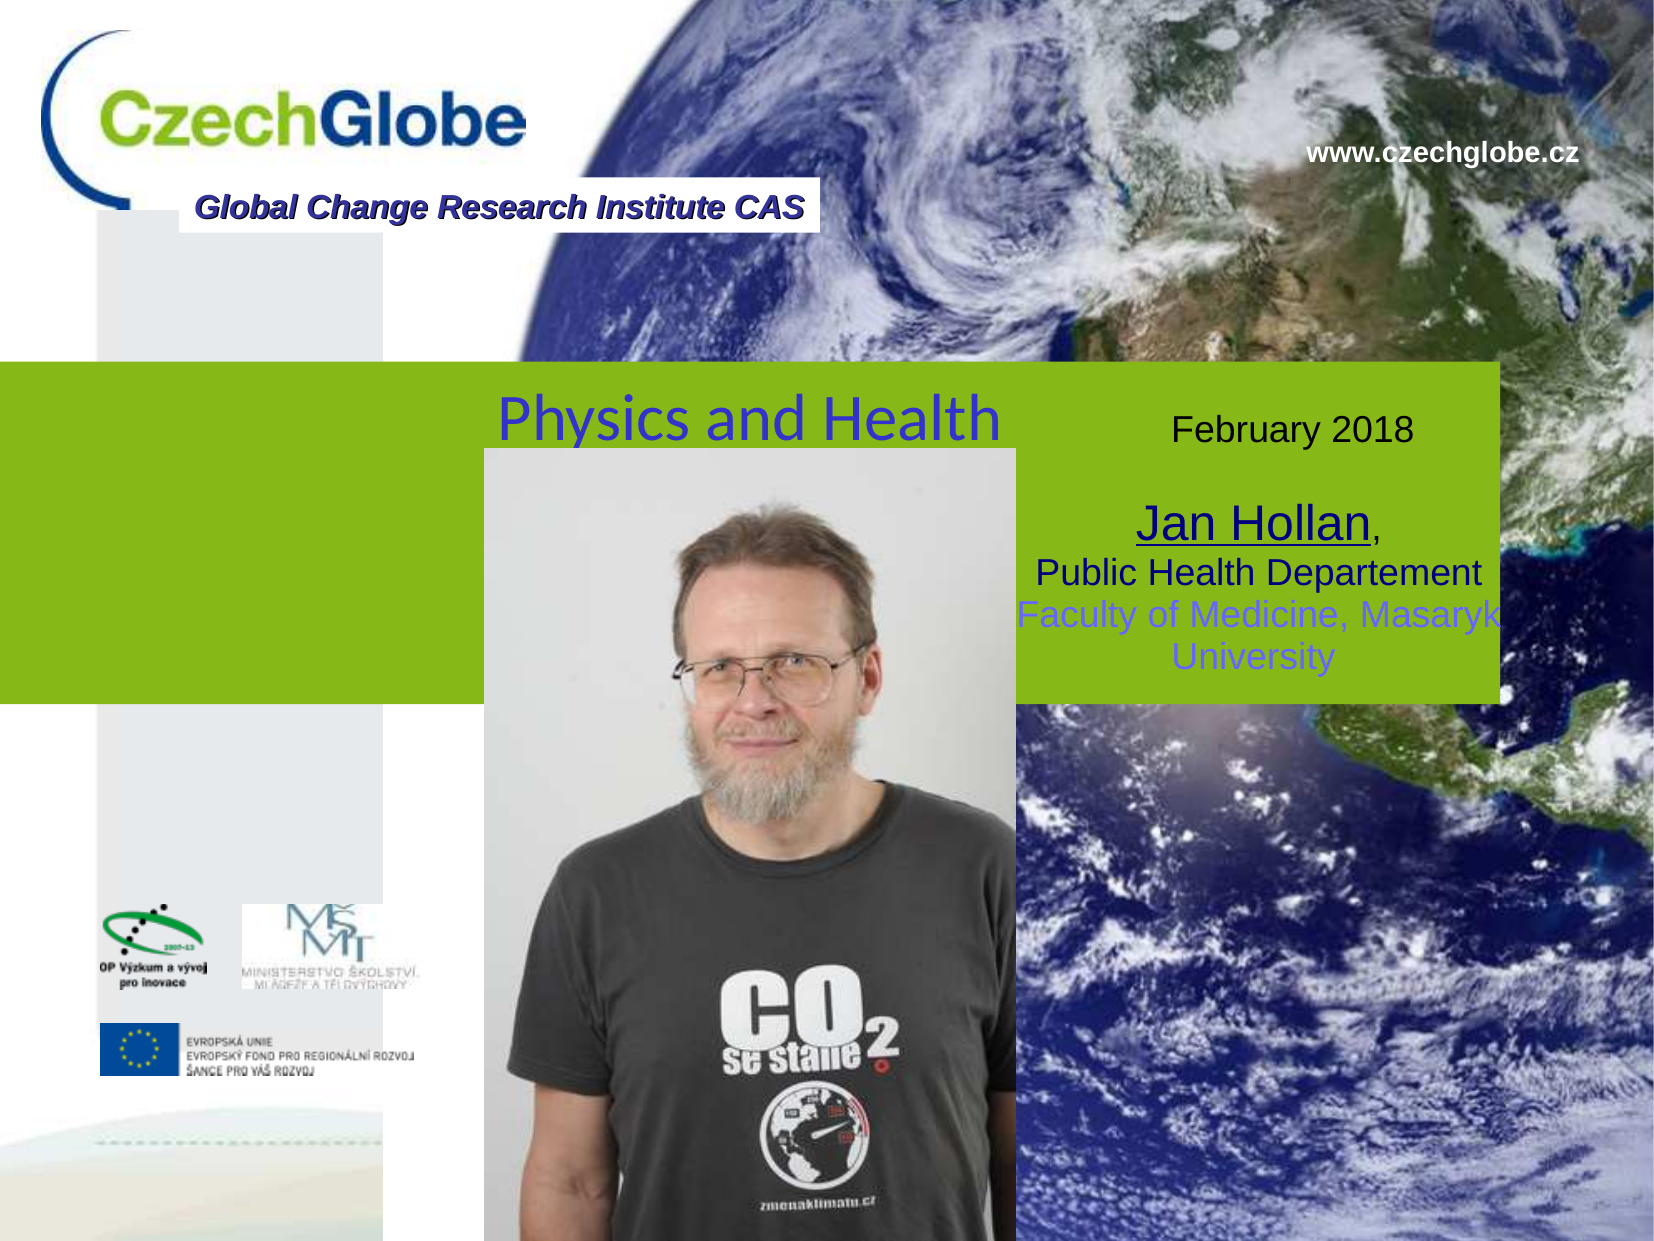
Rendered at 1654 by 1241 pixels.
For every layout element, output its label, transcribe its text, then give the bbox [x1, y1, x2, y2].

text_box Global Change Research Institute CAS [179, 177, 820, 233]
text_box Jan Hollan, Public Health Departement Faculty of Medicine, Masaryk University [980, 488, 1538, 685]
title Physics and Health [23, 377, 1477, 449]
text_box www.czechglobe.cz [1071, 125, 1595, 212]
picture [0, 0, 1654, 1241]
text_box February 2018 [307, 401, 1430, 470]
